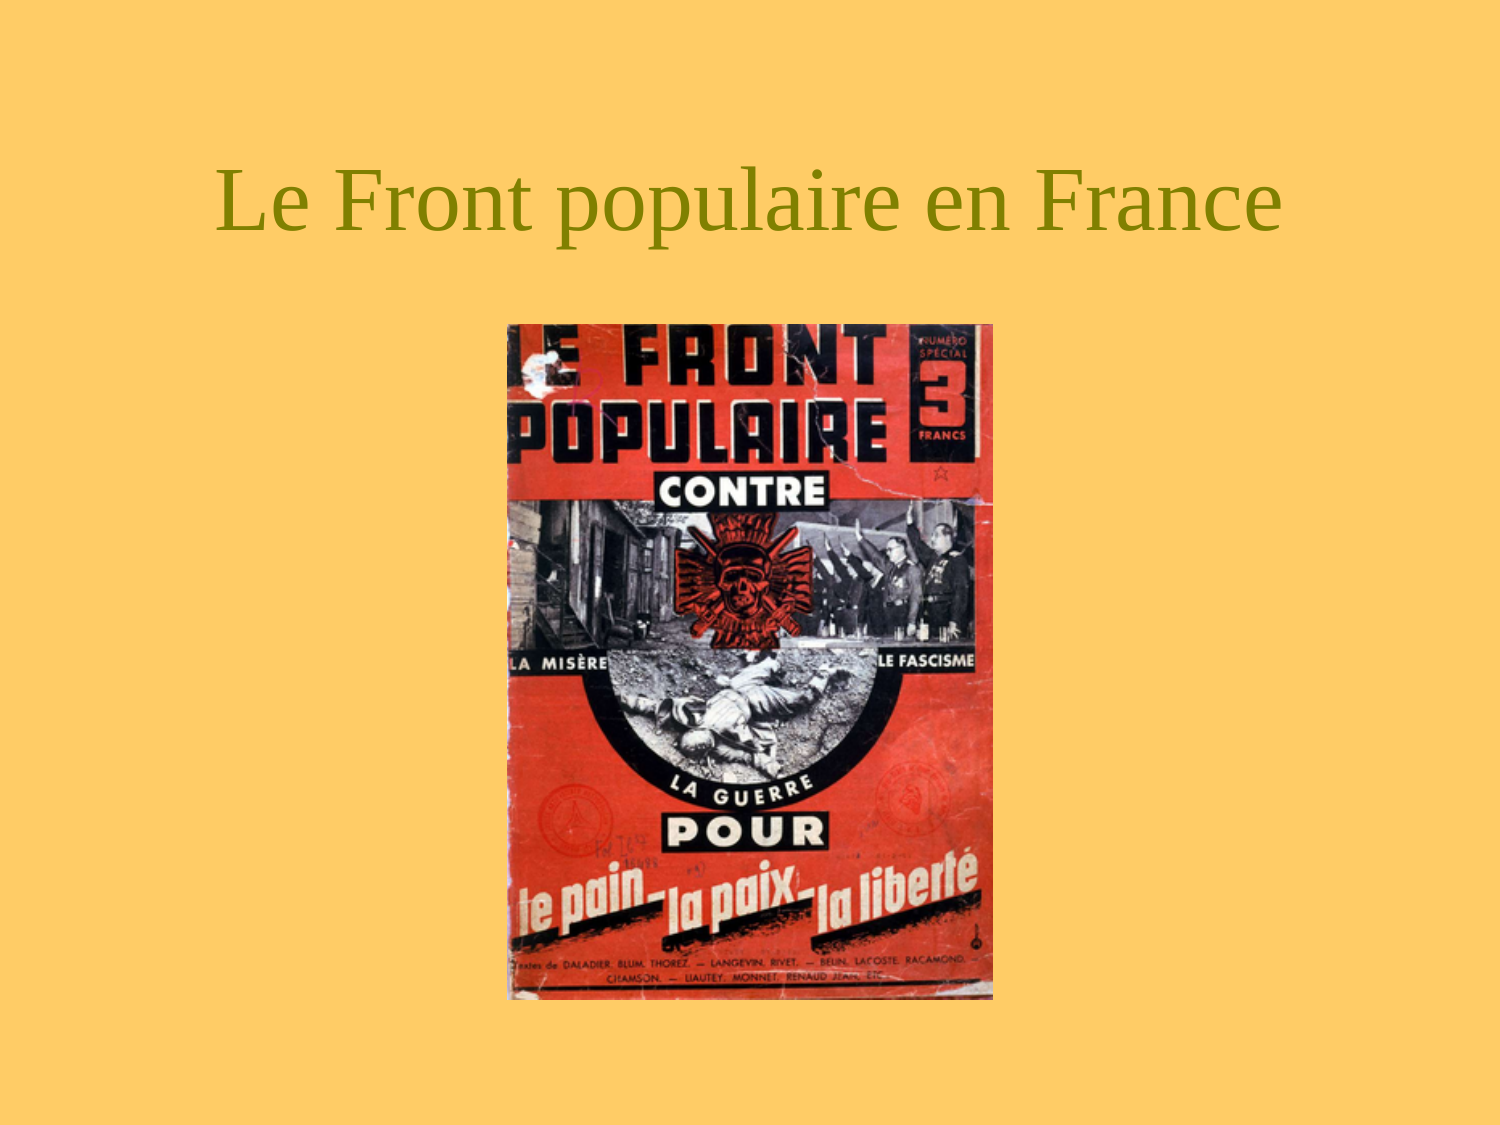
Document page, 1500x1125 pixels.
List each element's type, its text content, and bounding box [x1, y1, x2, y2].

title Le Front populaire en France [112, 99, 1388, 288]
picture [507, 324, 993, 1000]
